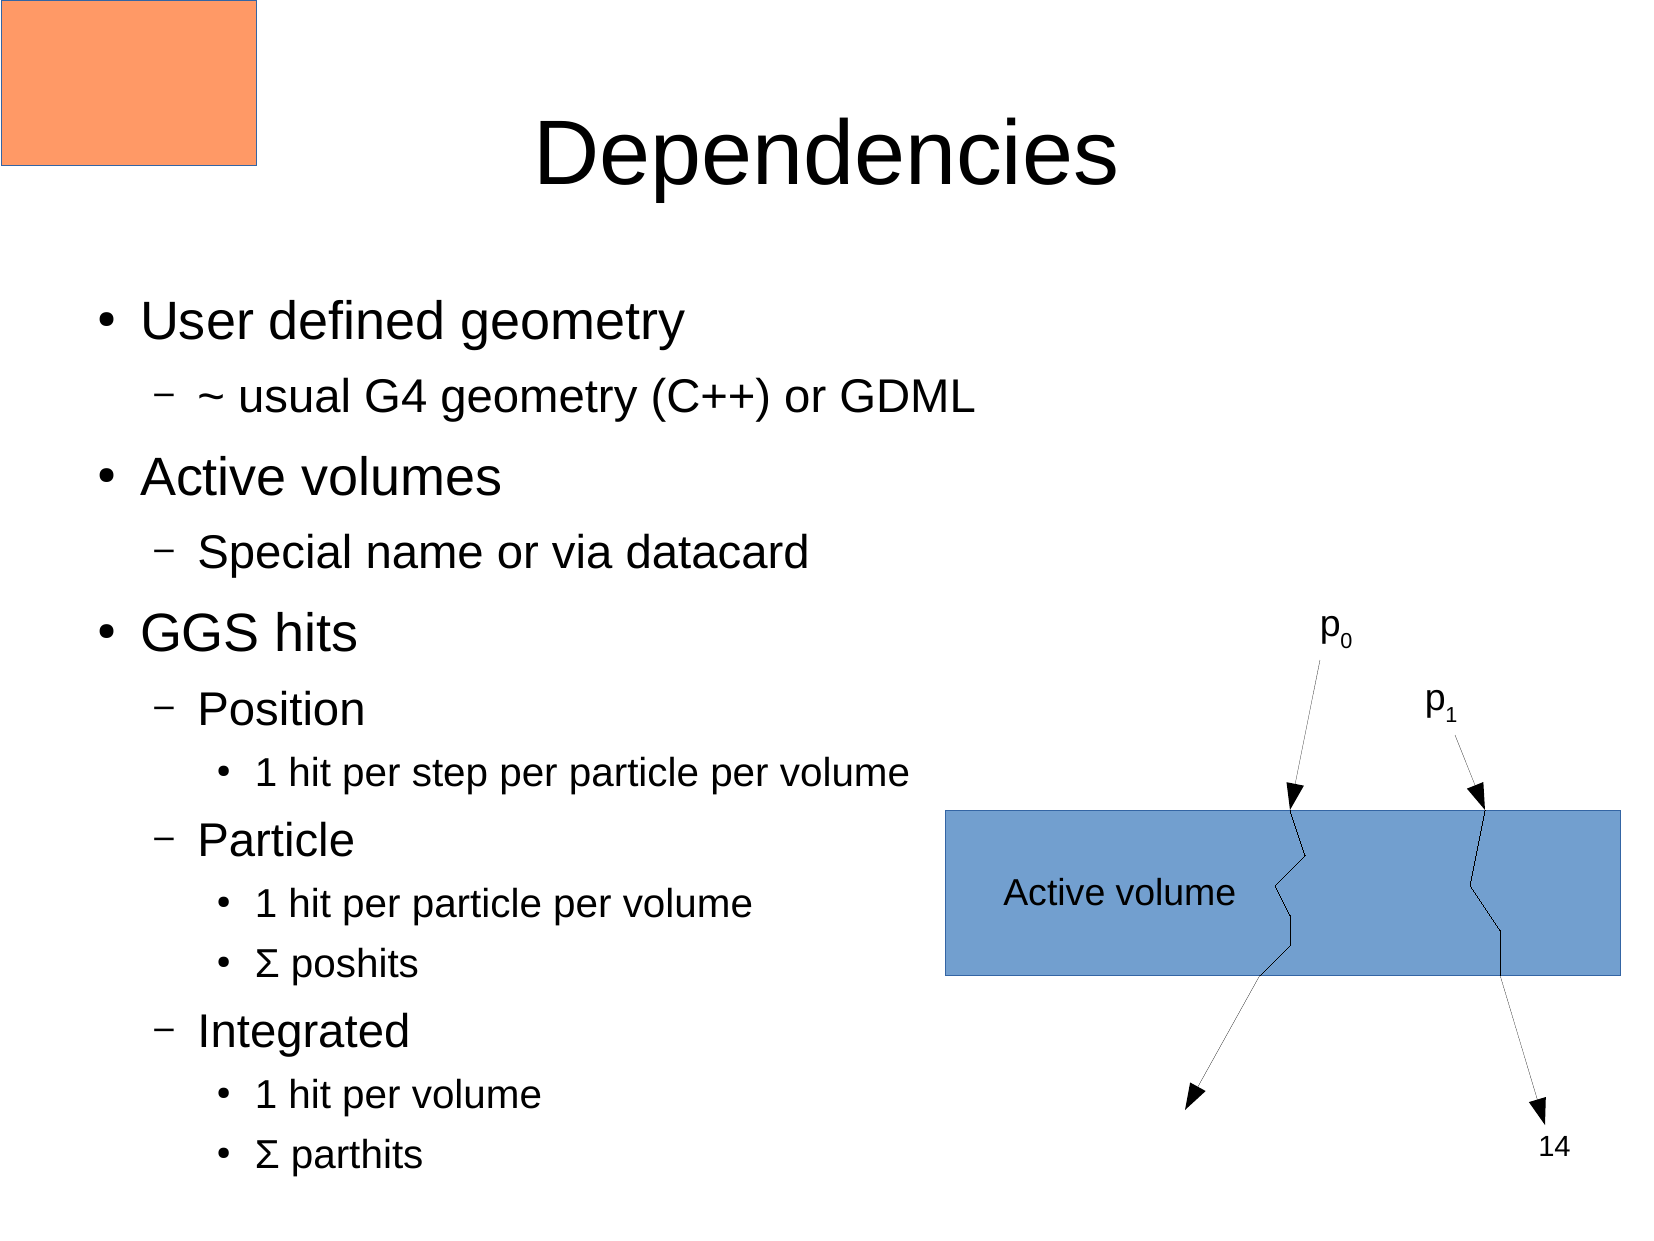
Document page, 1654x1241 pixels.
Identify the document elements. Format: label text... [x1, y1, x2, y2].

list User defined geometry ~ usual G4 geometry (C++) or GDML Active volumes Special name or via datacard GGS hits Position 1 hit per step per particle per volume Particle 1 hit per particle per volume Σ poshits Integrated 1 hit per volume Σ parthits [82, 290, 1571, 1186]
text_box [1, 0, 257, 166]
text_box p1 [1410, 669, 1486, 736]
text_box p0 [1305, 594, 1381, 661]
title Dependencies [82, 49, 1571, 257]
text_box Active volume [945, 810, 1621, 976]
